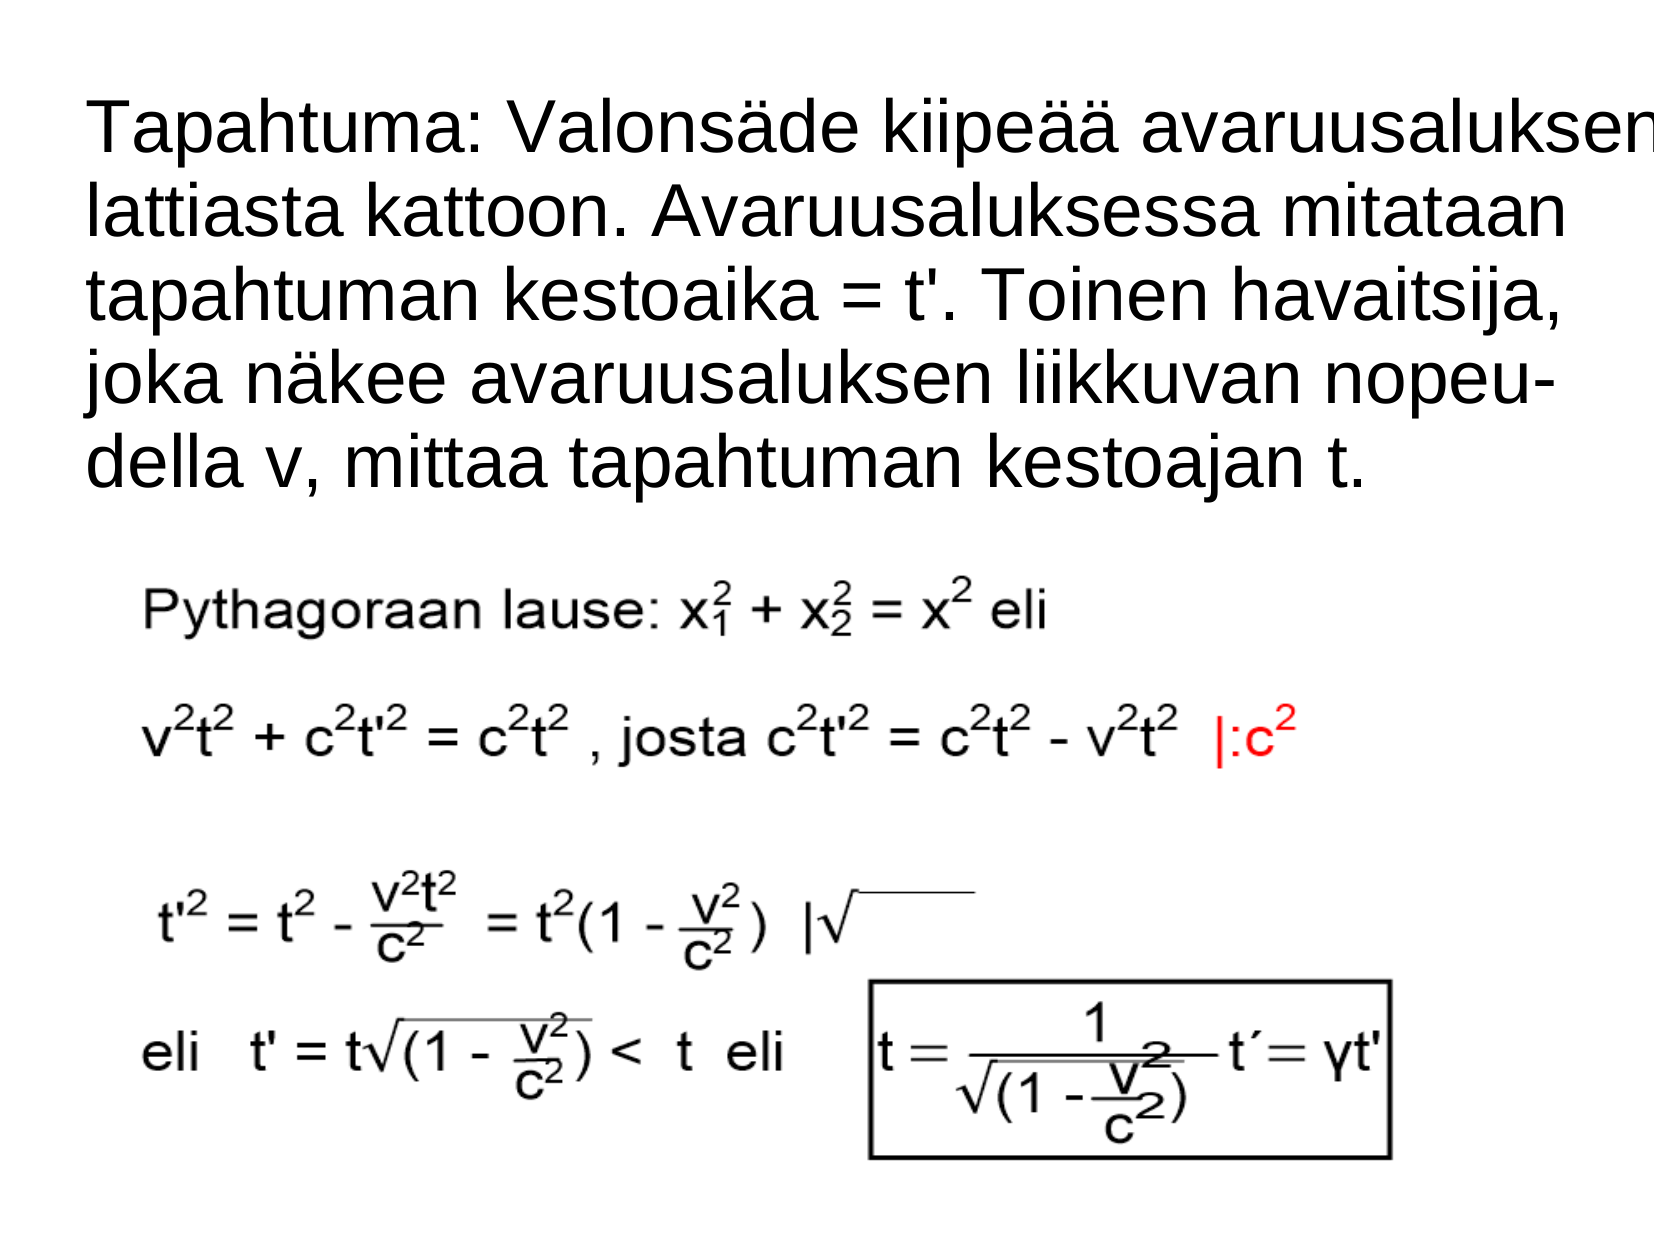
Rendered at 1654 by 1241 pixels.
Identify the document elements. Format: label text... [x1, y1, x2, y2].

picture [94, 528, 1485, 1203]
text_box Tapahtuma: Valonsäde kiipeää avaruusaluksen lattiasta kattoon. Avaruusaluksessa mitataan tapahtuman kestoaika = t'. Toinen havaitsija, joka näkee avaruusaluksen liikkuvan nopeu- della v, mittaa tapahtuman kestoajan t. [70, 73, 1654, 508]
